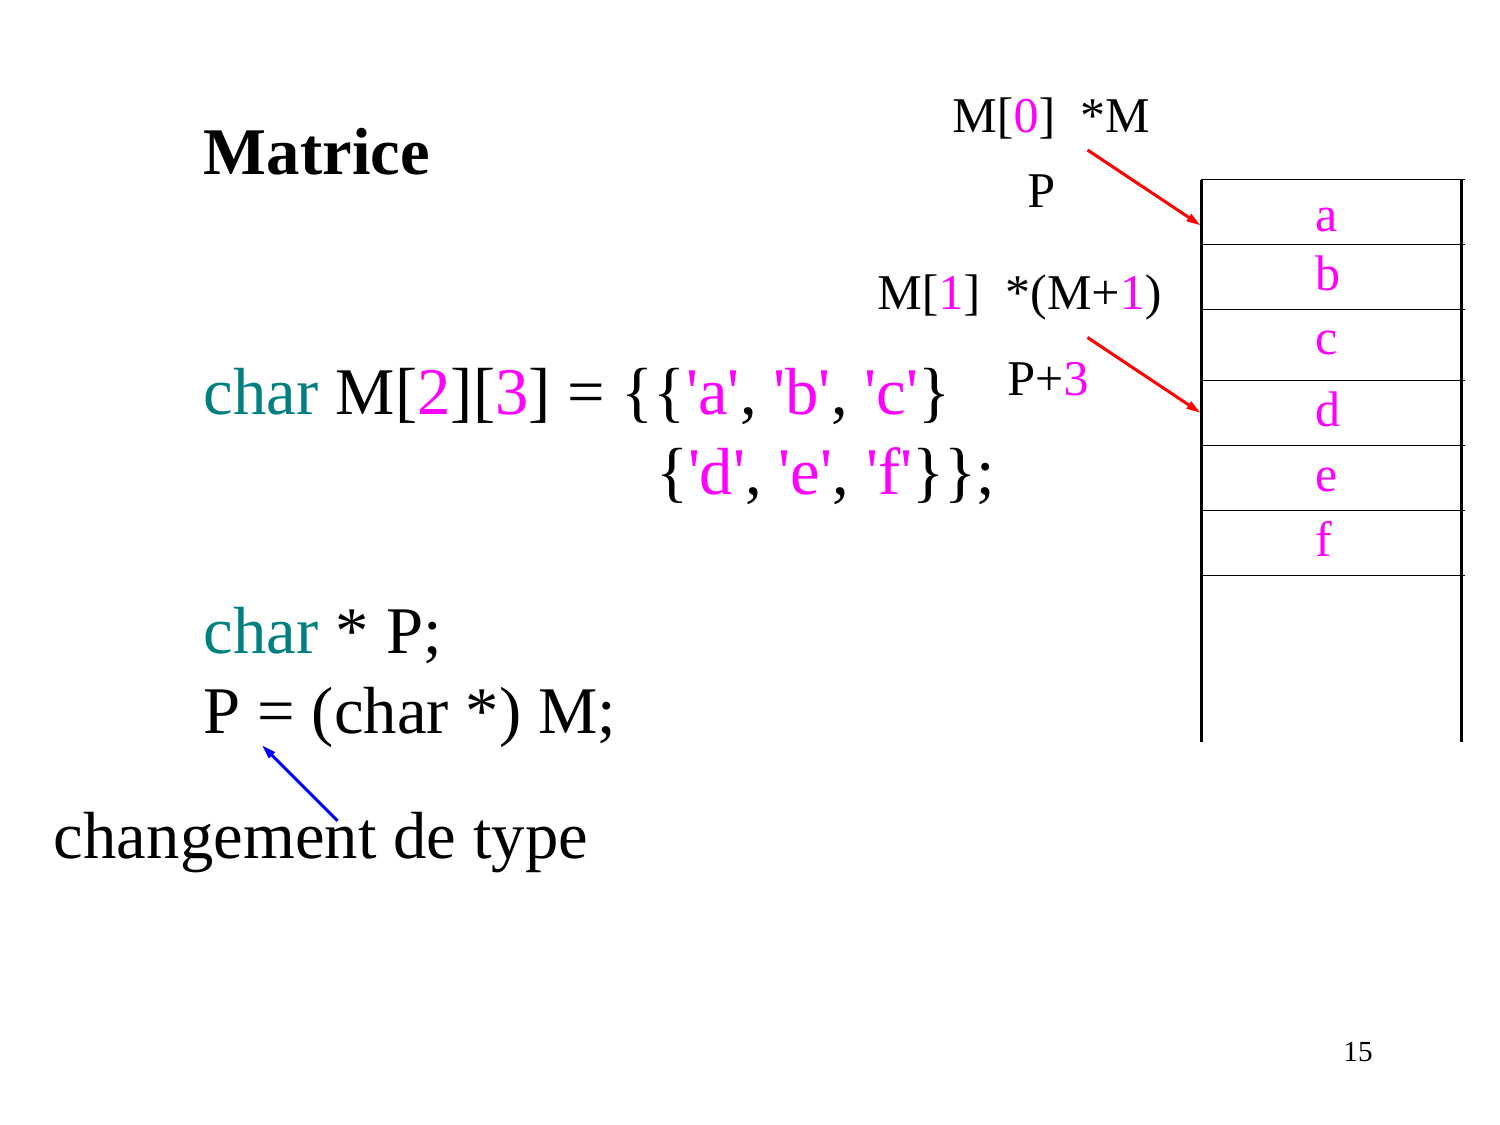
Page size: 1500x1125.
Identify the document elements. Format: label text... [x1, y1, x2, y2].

text_box d [1300, 368, 1352, 433]
text_box P [1012, 150, 1088, 225]
text_box f [1300, 498, 1352, 574]
text_box P+3 [992, 337, 1120, 413]
text_box Matrice char M[2][3] = {{'a', 'b', 'c'} {'d', 'e', 'f'}}; char * P; P = (char *) M; [189, 99, 1010, 756]
text_box a [1300, 173, 1352, 232]
text_box b [1300, 232, 1352, 297]
text_box M[1] *(M+1) [862, 252, 1201, 328]
text_box e [1300, 433, 1352, 498]
text_box changement de type [37, 783, 638, 882]
text_box c [1300, 297, 1352, 368]
text_box M[0] *M [937, 75, 1201, 150]
